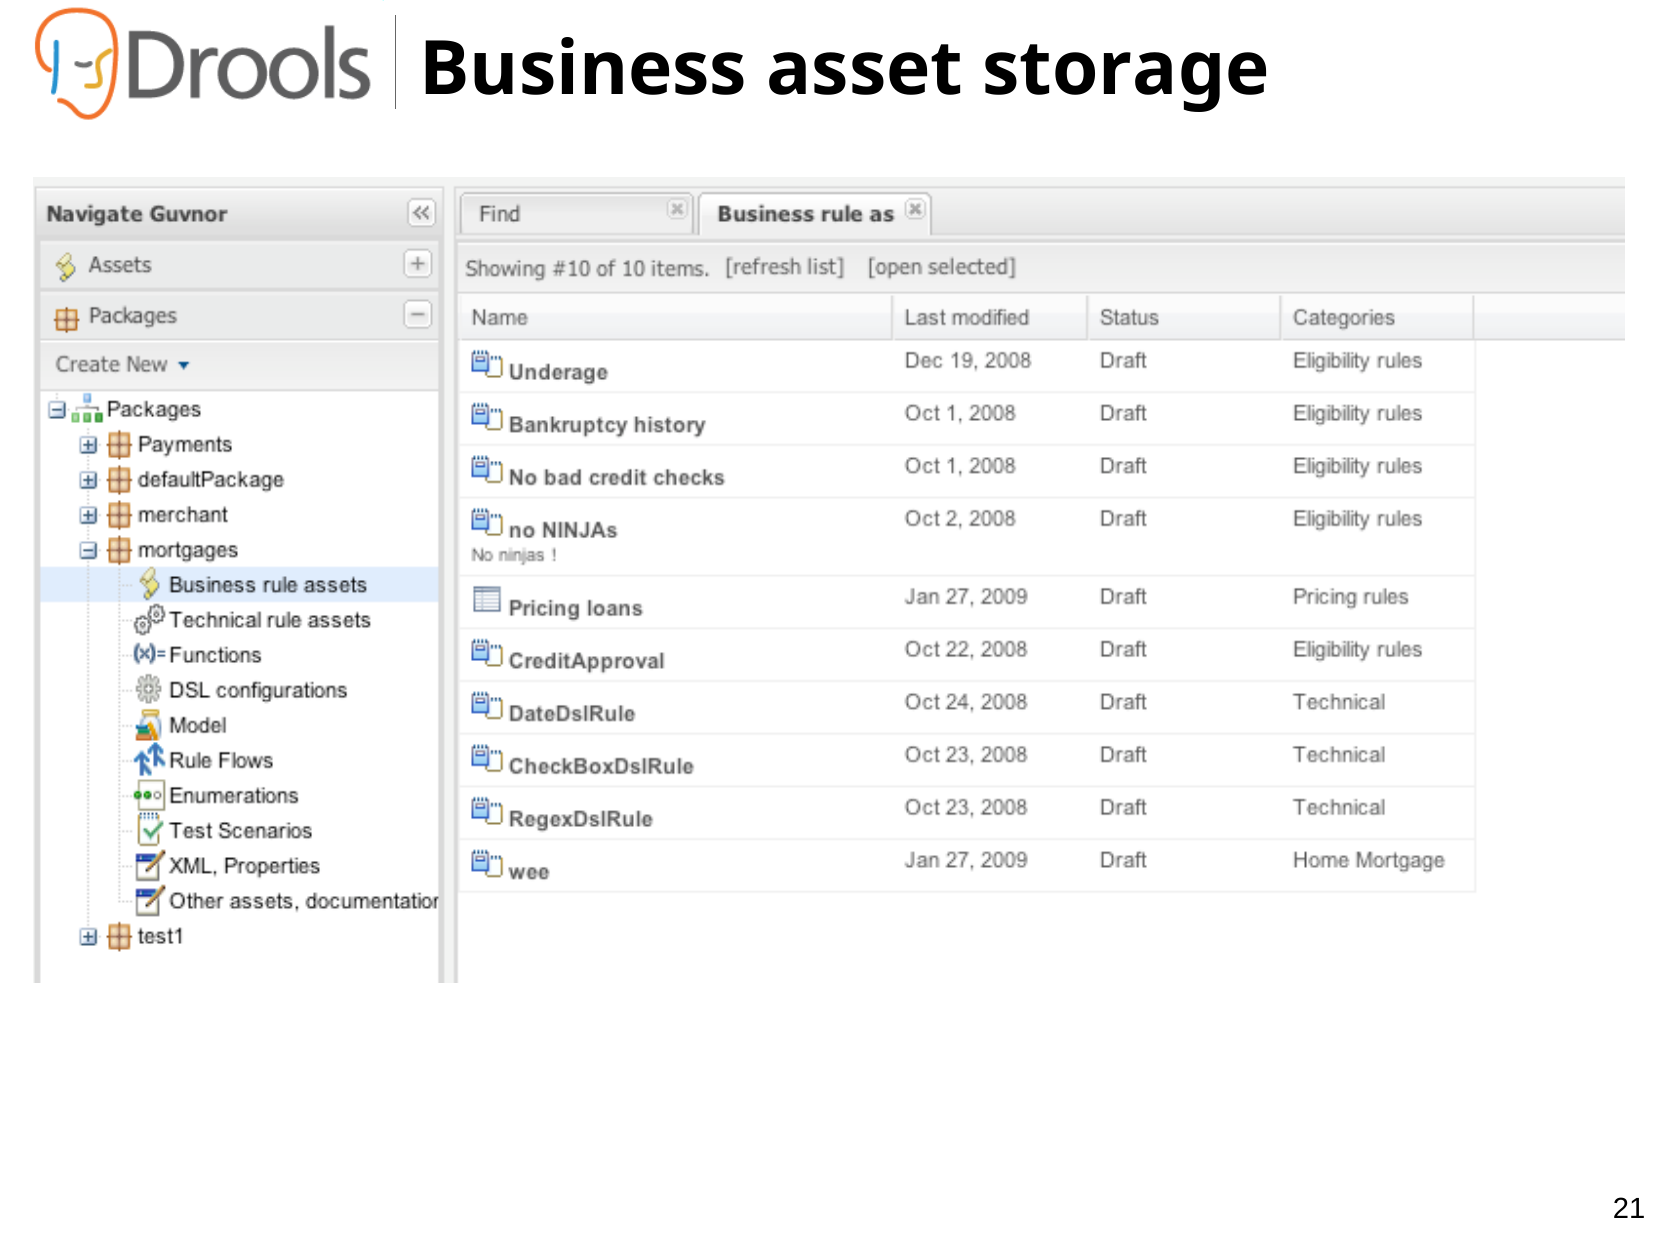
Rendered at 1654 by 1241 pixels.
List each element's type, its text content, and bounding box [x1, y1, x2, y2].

title Business asset storage [419, 12, 1630, 118]
picture [33, 177, 1625, 983]
picture [29, 0, 384, 126]
